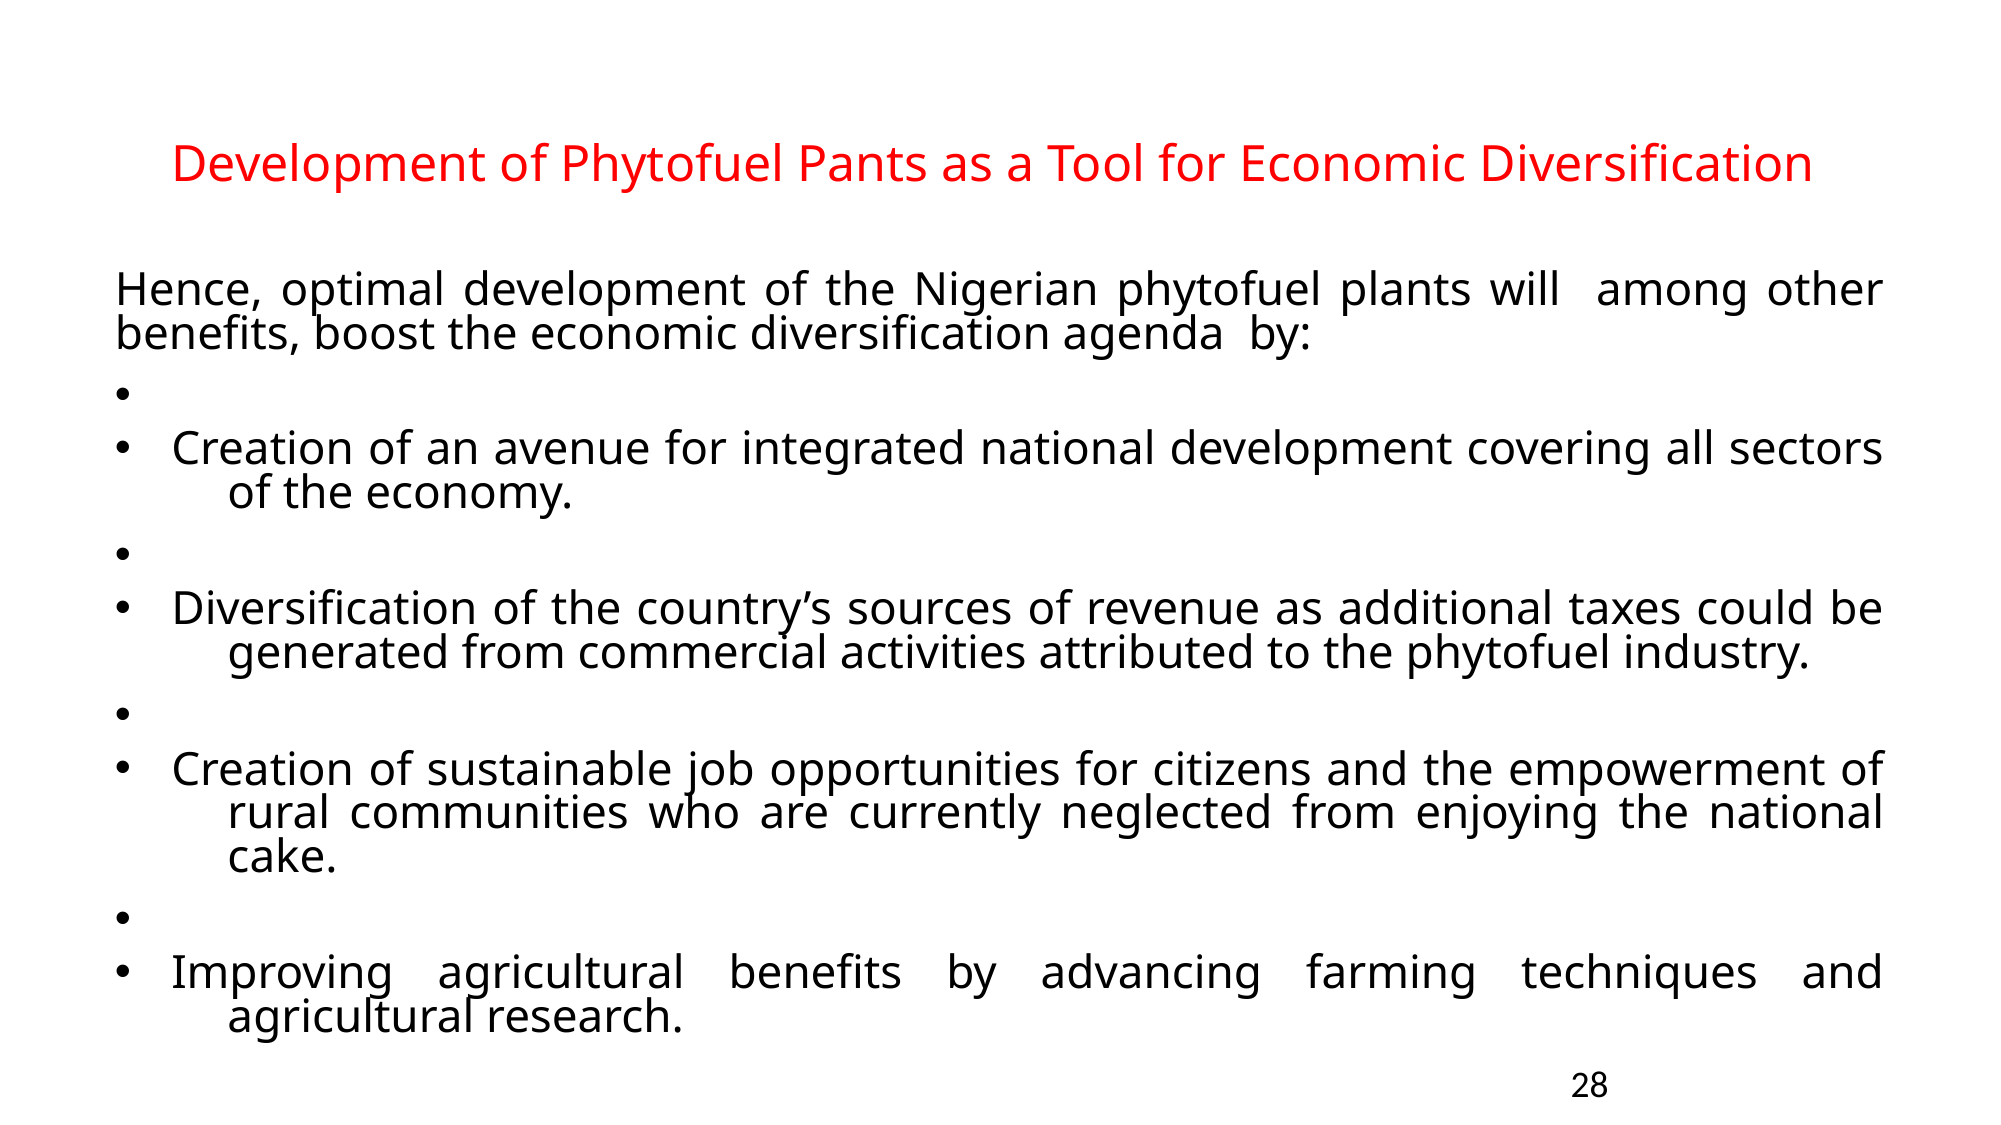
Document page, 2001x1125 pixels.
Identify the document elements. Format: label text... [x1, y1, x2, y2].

list Hence, optimal development of the Nigerian phytofuel plants will among other benefits, boost the economic diversification agenda by: Creation of an avenue for integrated national development covering all sectors of the economy. Diversification of the country’s sources of revenue as additional taxes could be generated from commercial activities attributed to the phytofuel industry. Creation of sustainable job opportunities for citizens and the empowerment of rural communities who are currently neglected from enjoying the national cake. Improving agricultural benefits by advancing farming techniques and agricultural research. [99, 262, 1900, 1090]
text_box [1555, 1052, 1973, 1125]
title Development of Phytofuel Pants as a Tool for Economic Diversification [99, 45, 1900, 233]
